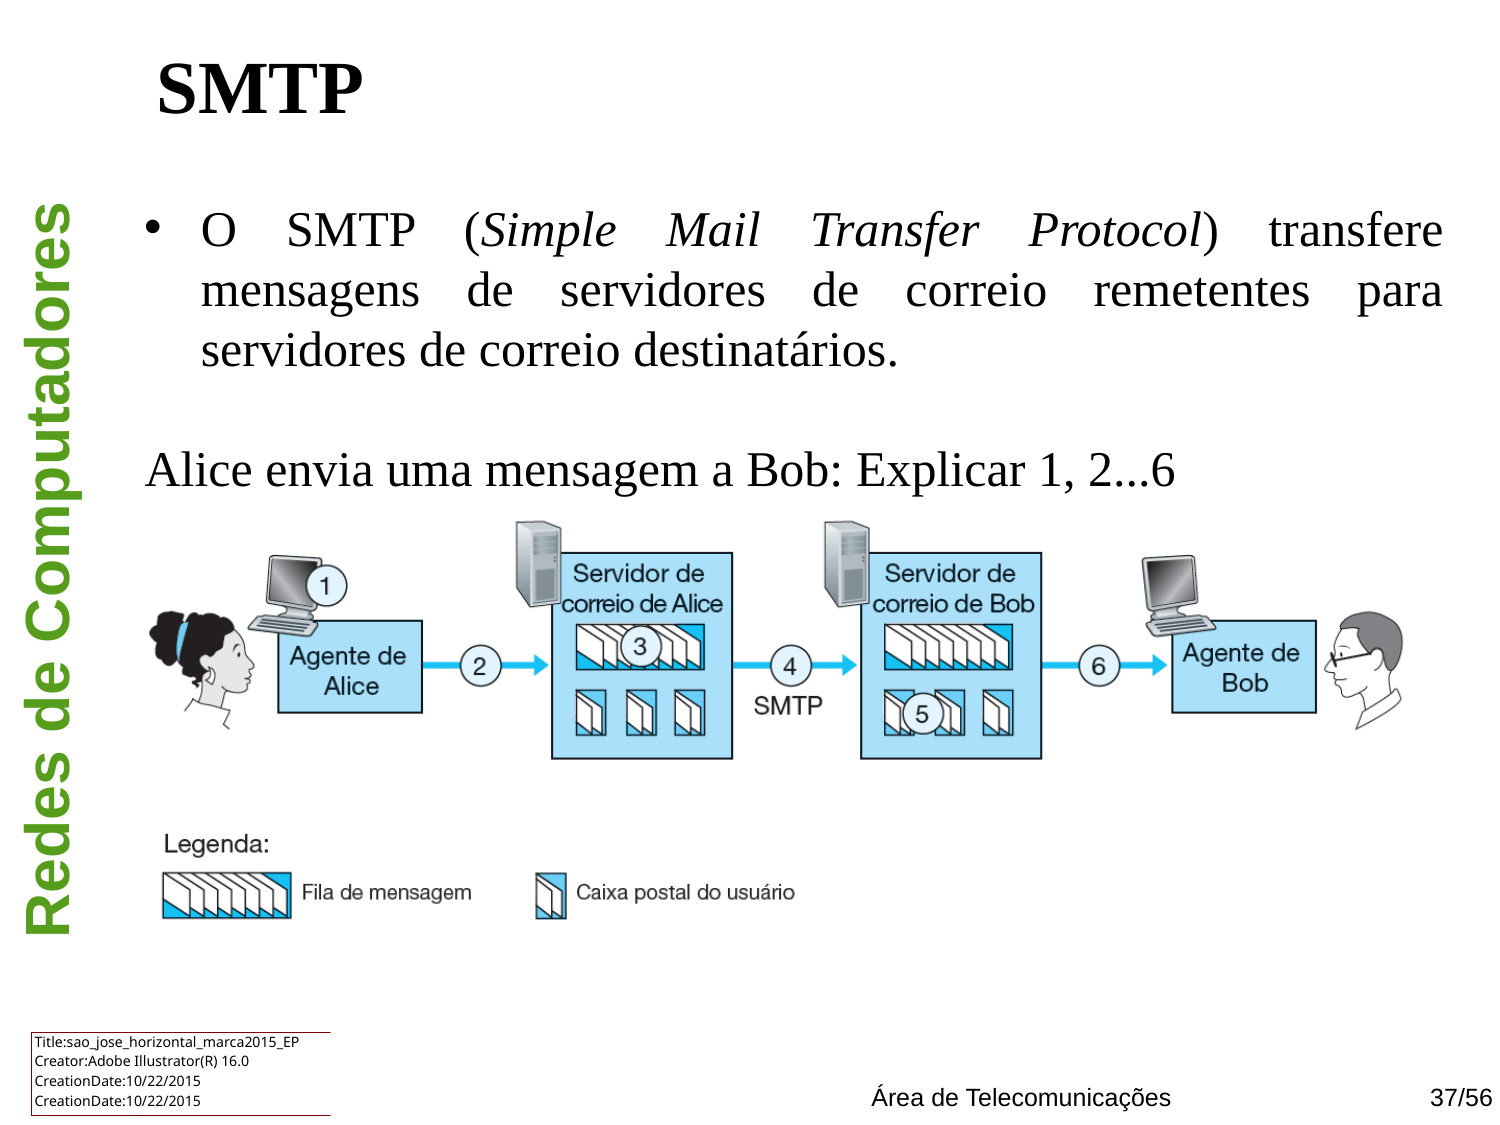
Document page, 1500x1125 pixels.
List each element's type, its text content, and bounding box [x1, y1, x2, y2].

text_box O SMTP (Simple Mail Transfer Protocol) transfere mensagens de servidores de correio remetentes para servidores de correio destinatários. Alice envia uma mensagem a Bob: Explicar 1, 2...6 [129, 188, 1459, 1083]
picture [141, 507, 1418, 934]
text_box SMTP [141, 30, 1158, 315]
